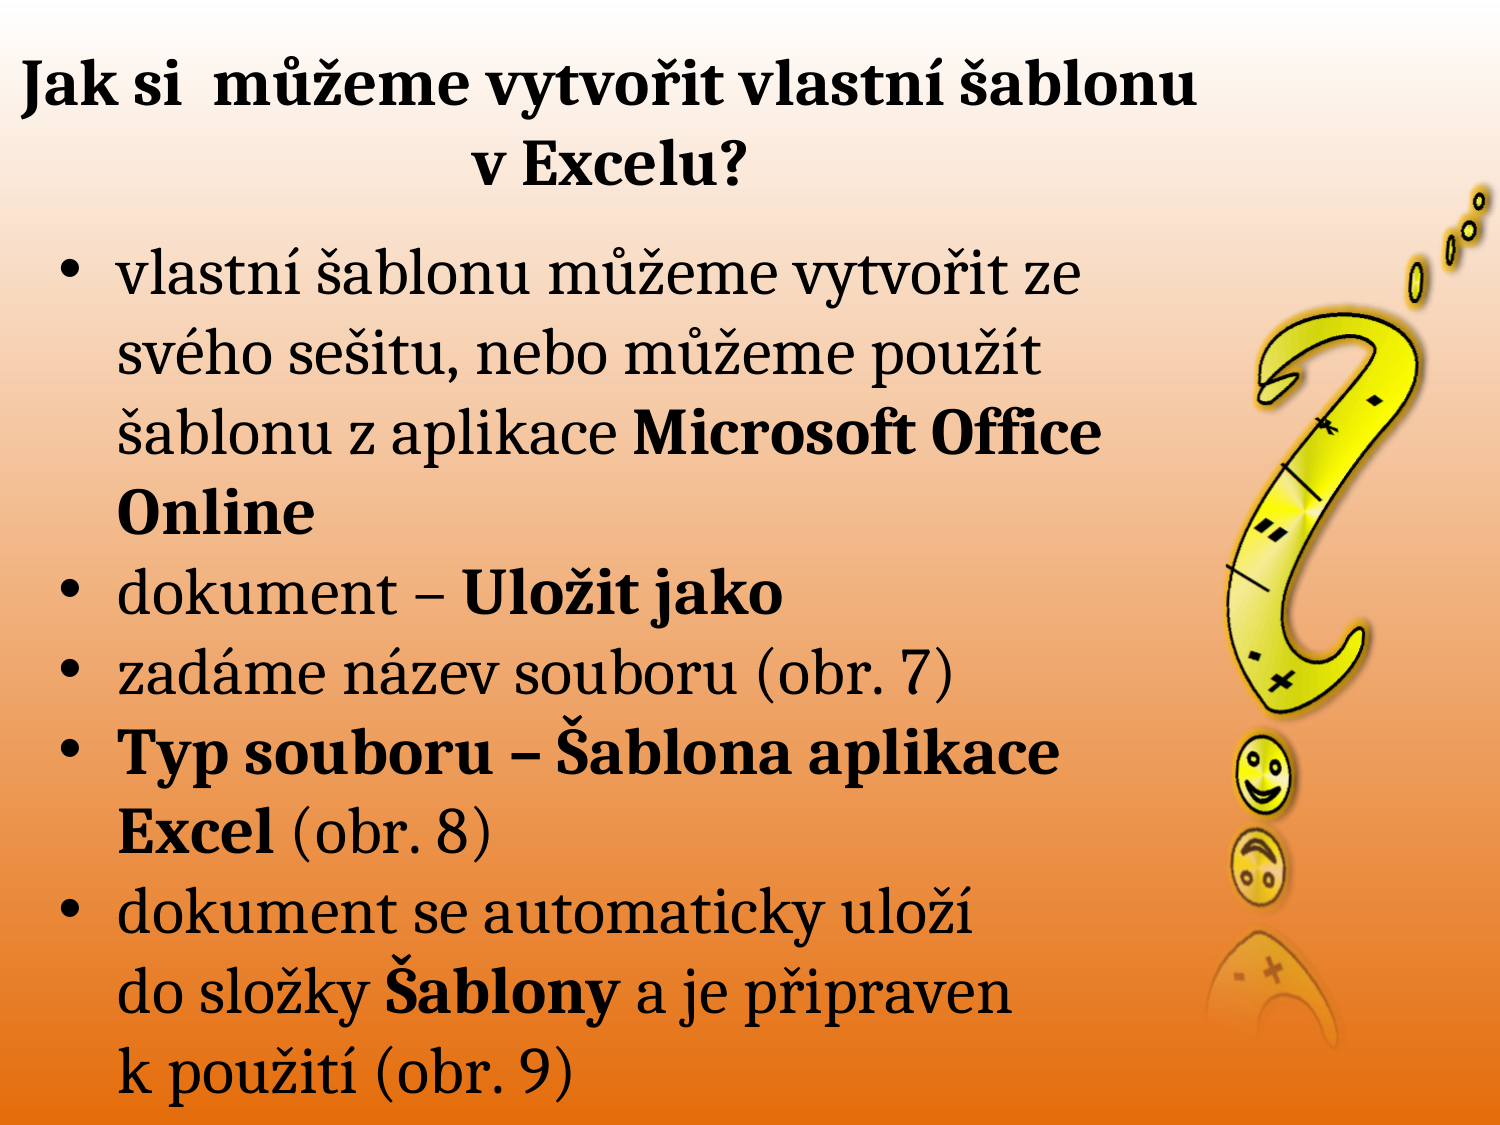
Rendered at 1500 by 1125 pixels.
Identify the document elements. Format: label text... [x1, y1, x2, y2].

text_box vlastní šablonu můžeme vytvořit ze svého sešitu, nebo můžeme použít šablonu z aplikace Microsoft Office Online dokument – Uložit jako zadáme název souboru (obr. 7) Typ souboru – Šablona aplikace Excel (obr. 8) dokument se automaticky uloží do složky Šablony a je připraven k použití (obr. 9) [0, 219, 1211, 1125]
picture [1171, 160, 1500, 1125]
text_box Jak si můžeme vytvořit vlastní šablonu v Excelu? [0, 30, 1223, 207]
